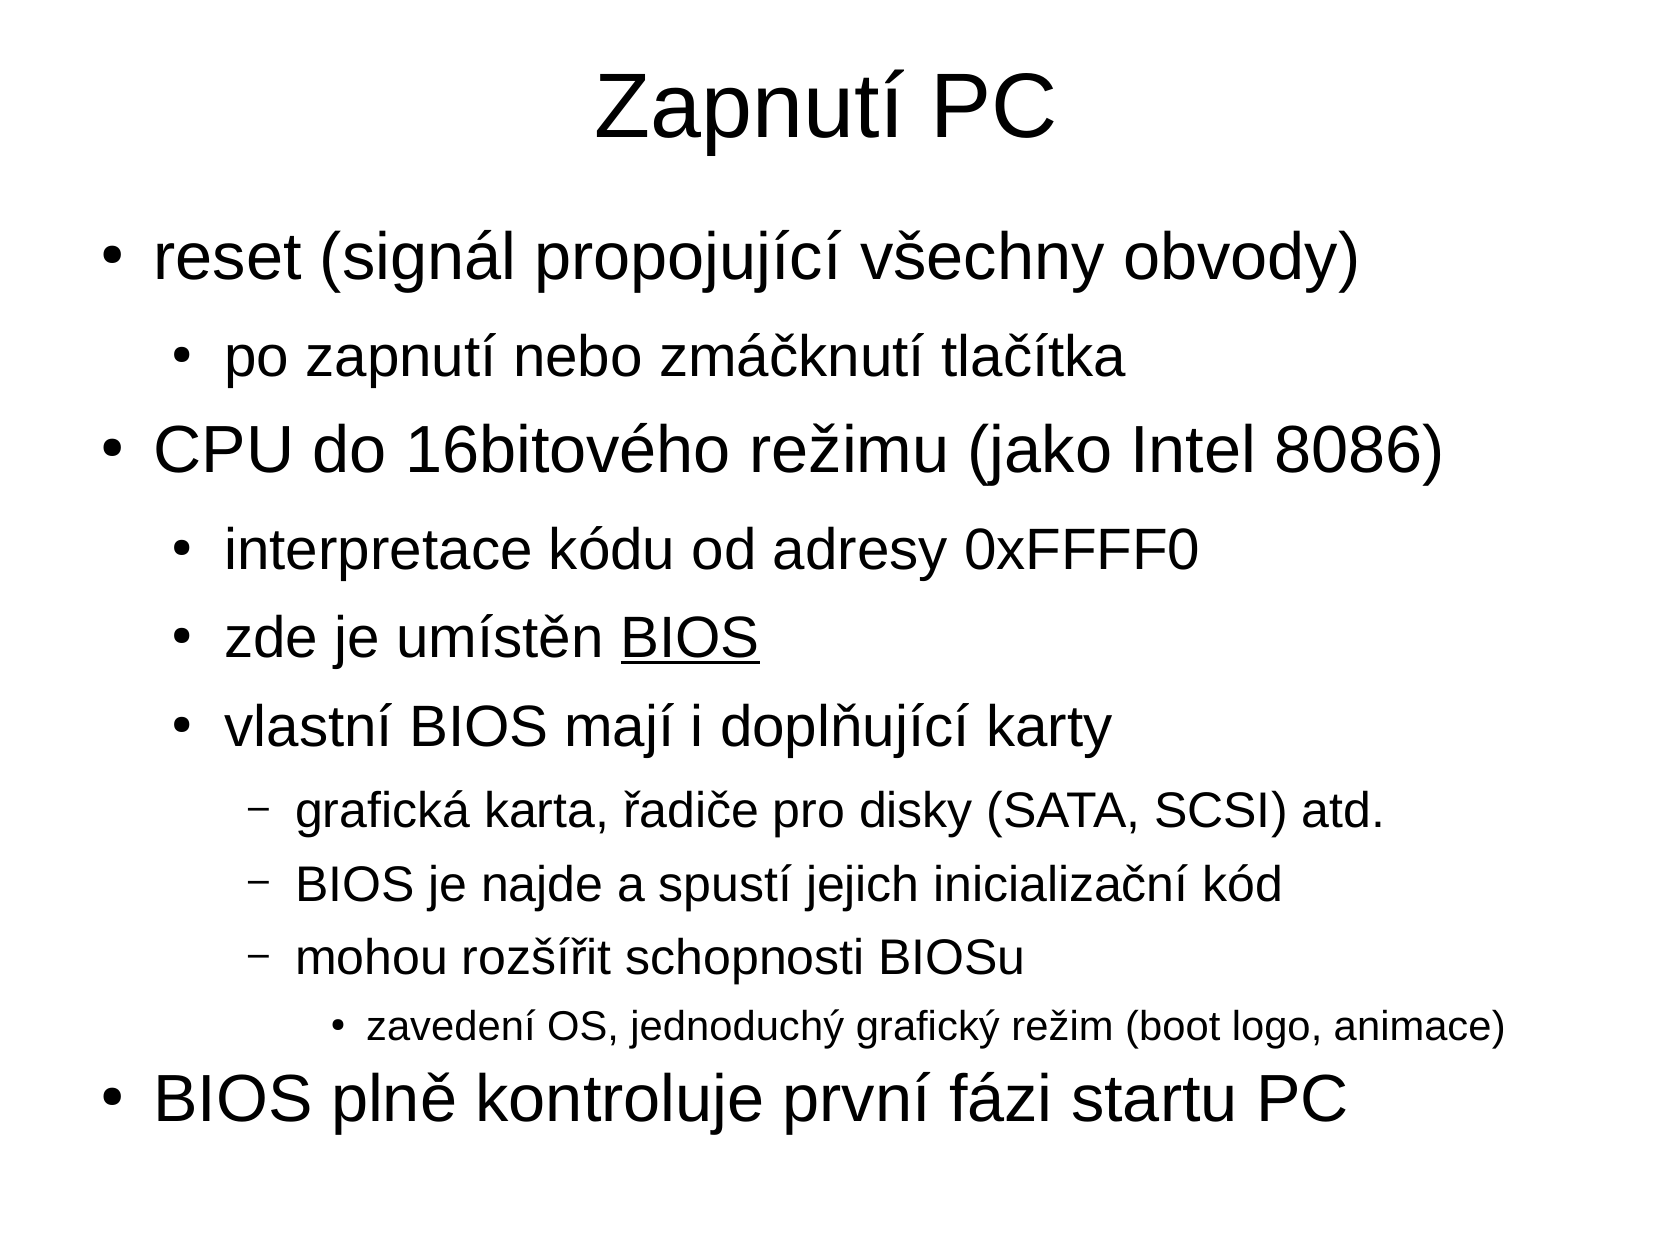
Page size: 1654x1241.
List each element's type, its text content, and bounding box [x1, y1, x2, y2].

title Zapnutí PC [82, 9, 1571, 202]
list reset (signál propojující všechny obvody) po zapnutí nebo zmáčknutí tlačítka CPU do 16bitového režimu (jako Intel 8086) interpretace kódu od adresy 0xFFFF0 zde je umístěn BIOS vlastní BIOS mají i doplňující karty grafická karta, řadiče pro disky (SATA, SCSI) atd. BIOS je najde a spustí jejich inicializační kód mohou rozšířit schopnosti BIOSu zavedení OS, jednoduchý grafický režim (boot logo, animace) BIOS plně kontroluje první fázi startu PC [82, 219, 1571, 1136]
